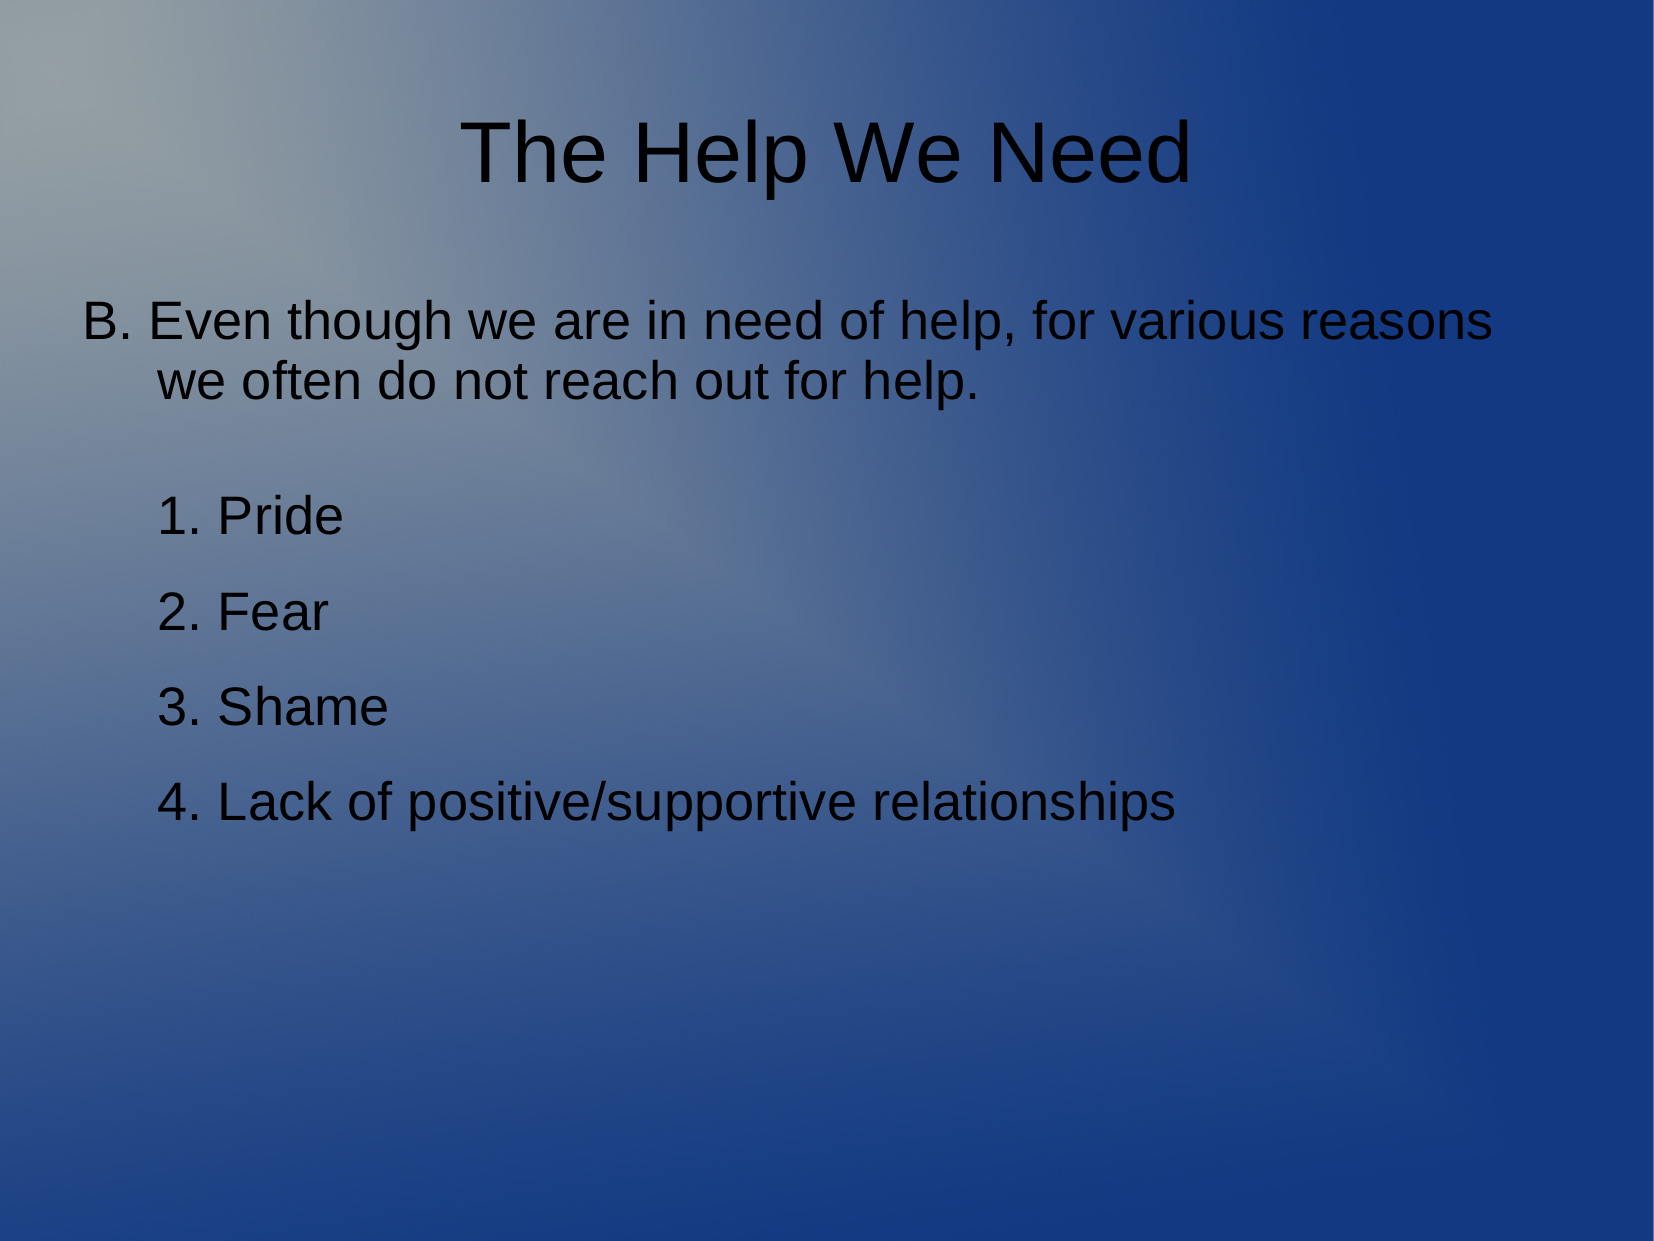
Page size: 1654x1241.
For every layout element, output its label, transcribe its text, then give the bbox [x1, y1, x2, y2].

subtitle B. Even though we are in need of help, for various reasons we often do not reach out for help. 1. Pride 2. Fear 3. Shame 4. Lack of positive/supportive relationships [82, 290, 1571, 1109]
picture [0, 0, 1654, 1241]
title The Help We Need [82, 49, 1571, 257]
